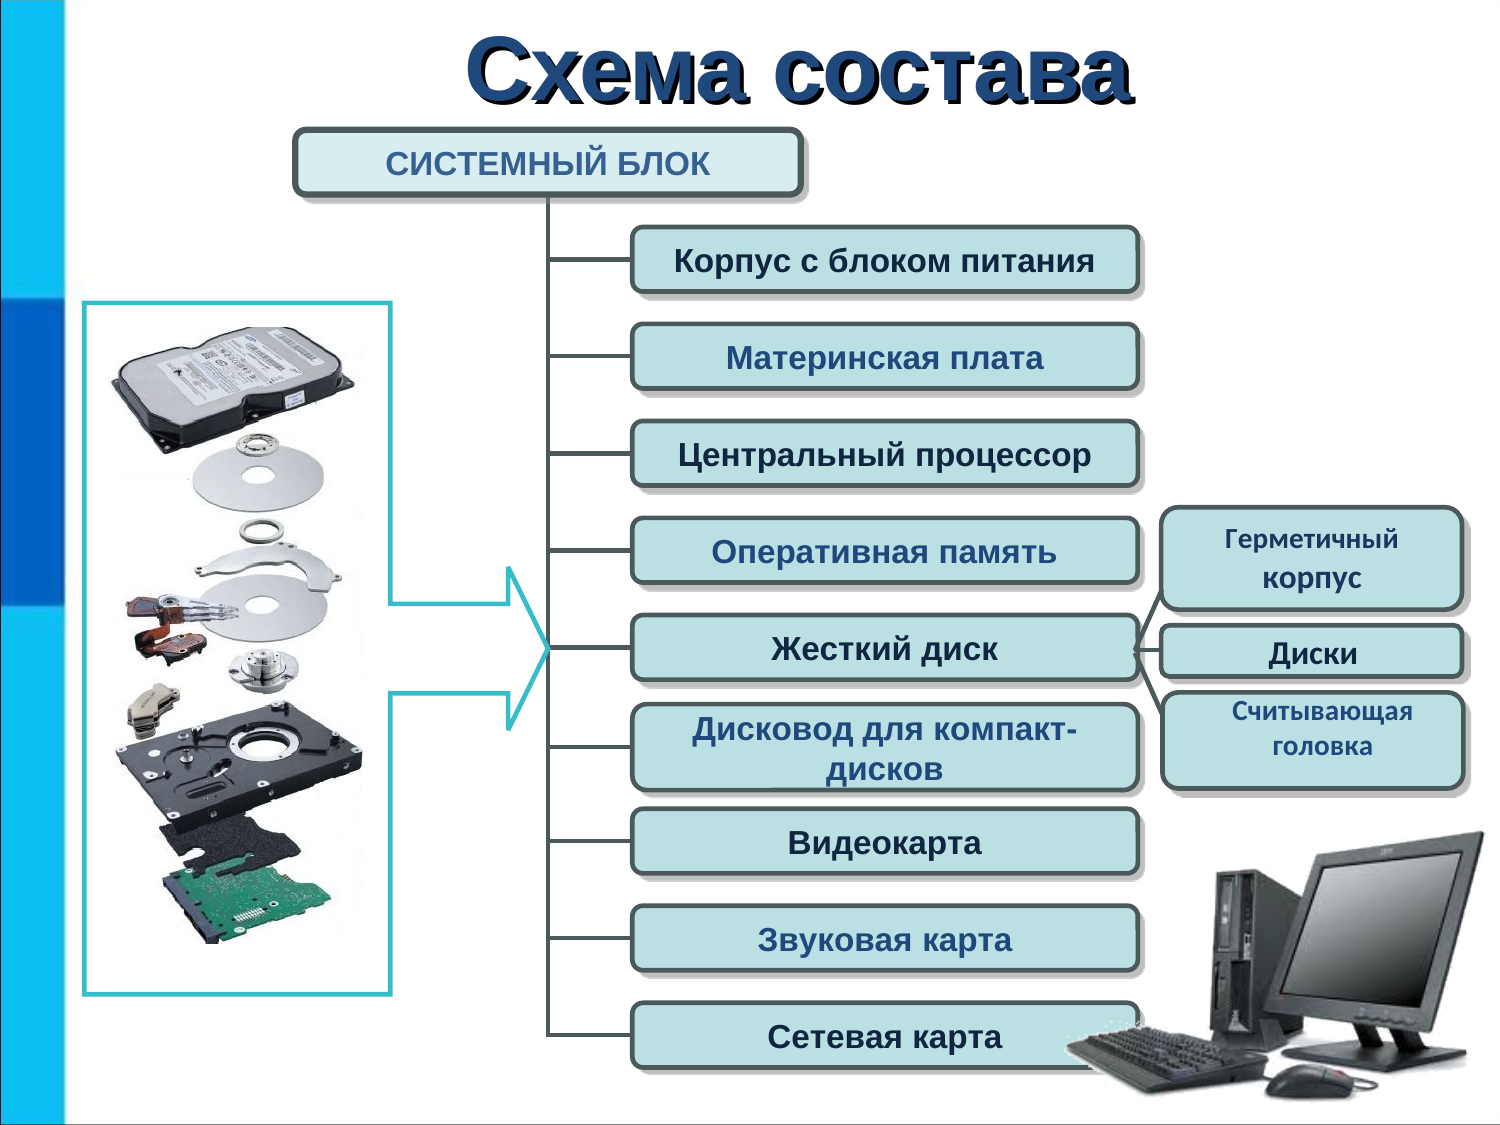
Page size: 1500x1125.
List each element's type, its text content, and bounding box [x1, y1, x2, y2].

text_box СИСТЕМНЫЙ БЛОК [295, 129, 801, 195]
text_box Звуковая карта [632, 905, 1051, 971]
text_box Корпус с блоком питания [632, 226, 1138, 292]
text_box Диски [1275, 646, 1282, 661]
text_box Герметичный корпус [1175, 507, 1449, 606]
text_box Считывающая головка [1186, 683, 1460, 790]
text_box Жесткий диск [632, 615, 1138, 680]
text_box [1161, 507, 1463, 610]
text_box Материнская плата [632, 323, 1138, 389]
text_box Центральный процессор [632, 420, 1138, 486]
text_box [1460, 698, 1464, 783]
text_box Видеокарта [632, 808, 1051, 874]
text_box Дисковод для компакт-дисков [632, 704, 1138, 791]
text_box Оперативная память [632, 517, 1138, 583]
title Схема состава [171, 11, 1425, 116]
text_box Сетевая карта [632, 1002, 1051, 1068]
text_box Диски [1176, 623, 1451, 667]
picture [0, 0, 1500, 1125]
text_box [1161, 625, 1463, 677]
text_box [1162, 692, 1186, 789]
text_box [84, 302, 549, 995]
